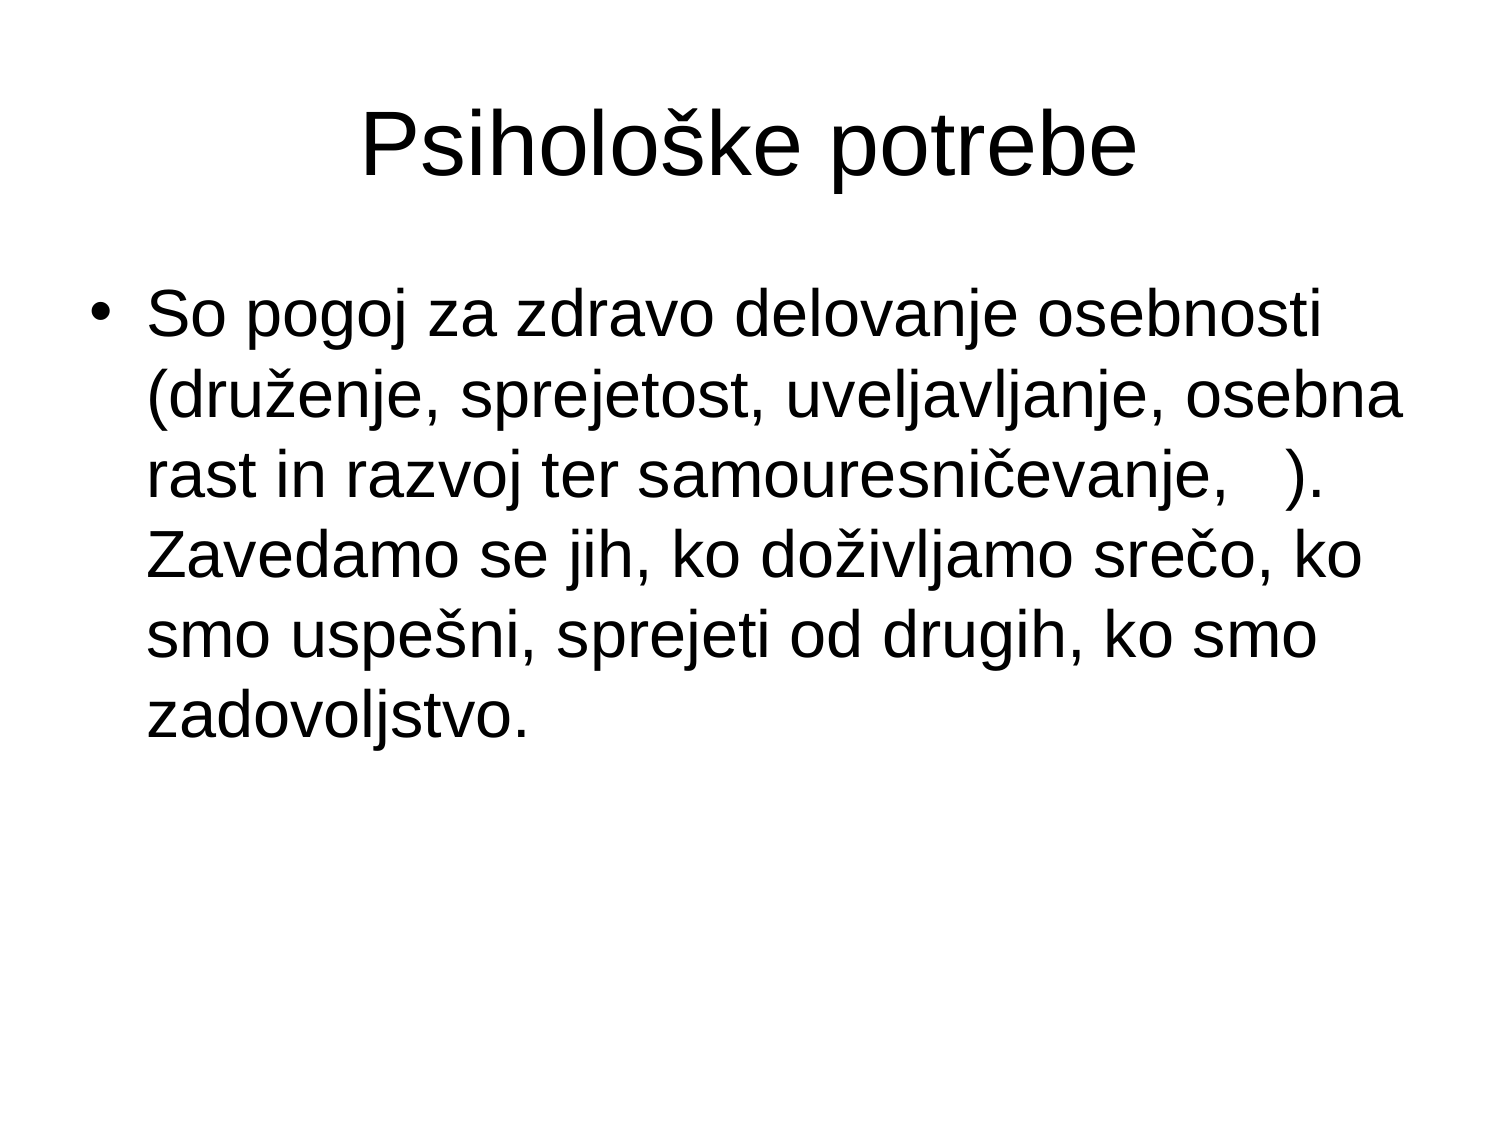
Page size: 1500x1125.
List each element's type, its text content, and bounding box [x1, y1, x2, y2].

list So pogoj za zdravo delovanje osebnosti (druženje, sprejetost, uveljavljanje, osebna rast in razvoj ter samouresničevanje, ). Zavedamo se jih, ko doživljamo srečo, ko smo uspešni, sprejeti od drugih, ko smo zadovoljstvo. [75, 262, 1426, 1006]
title Psihološke potrebe [75, 45, 1426, 233]
